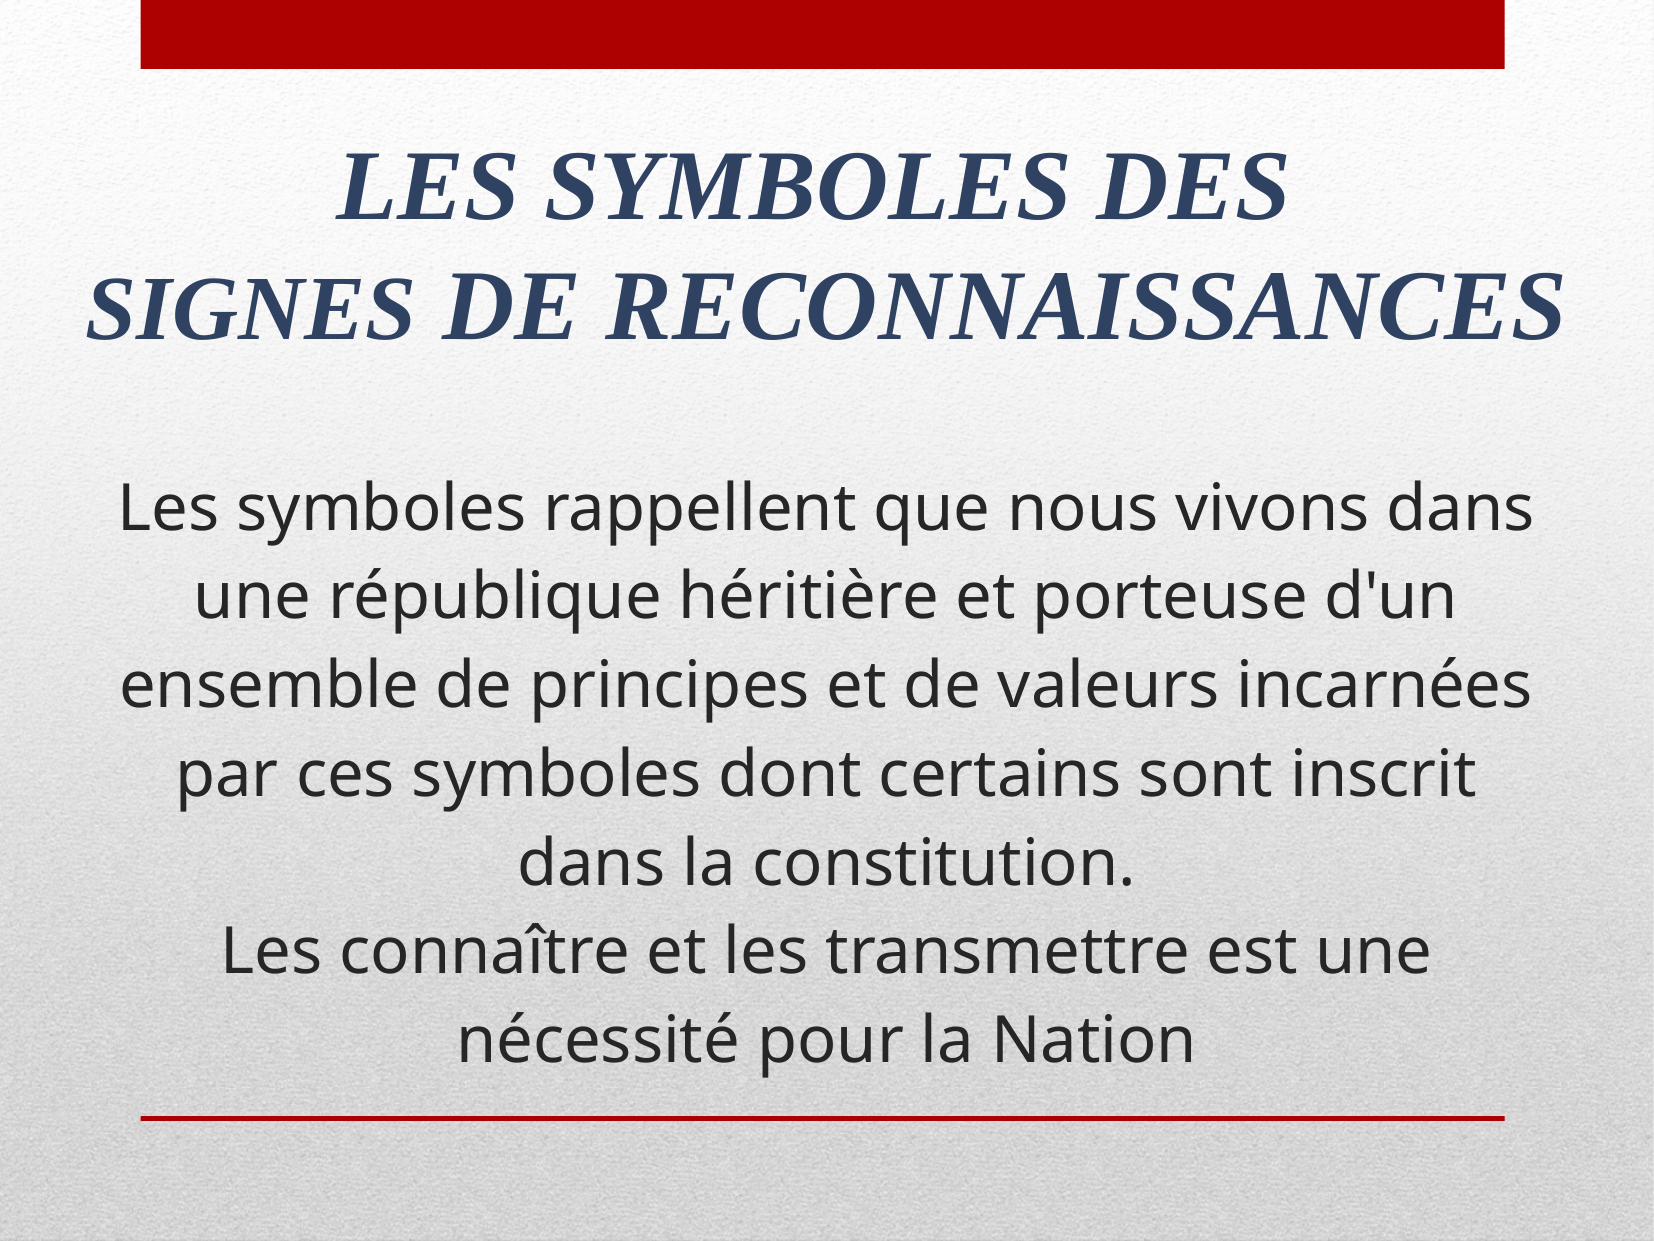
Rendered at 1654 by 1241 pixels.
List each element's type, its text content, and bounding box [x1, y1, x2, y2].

text_box Les symboles des signes de reconnaissances [23, 112, 1630, 368]
picture [0, 0, 1654, 1241]
subtitle Les symboles rappellent que nous vivons dans une république héritière et porteuse d'un ensemble de principes et de valeurs incarnées par ces symboles dont certains sont inscrit dans la constitution. Les connaître et les transmettre est une nécessité pour la Nation [82, 371, 1571, 1092]
